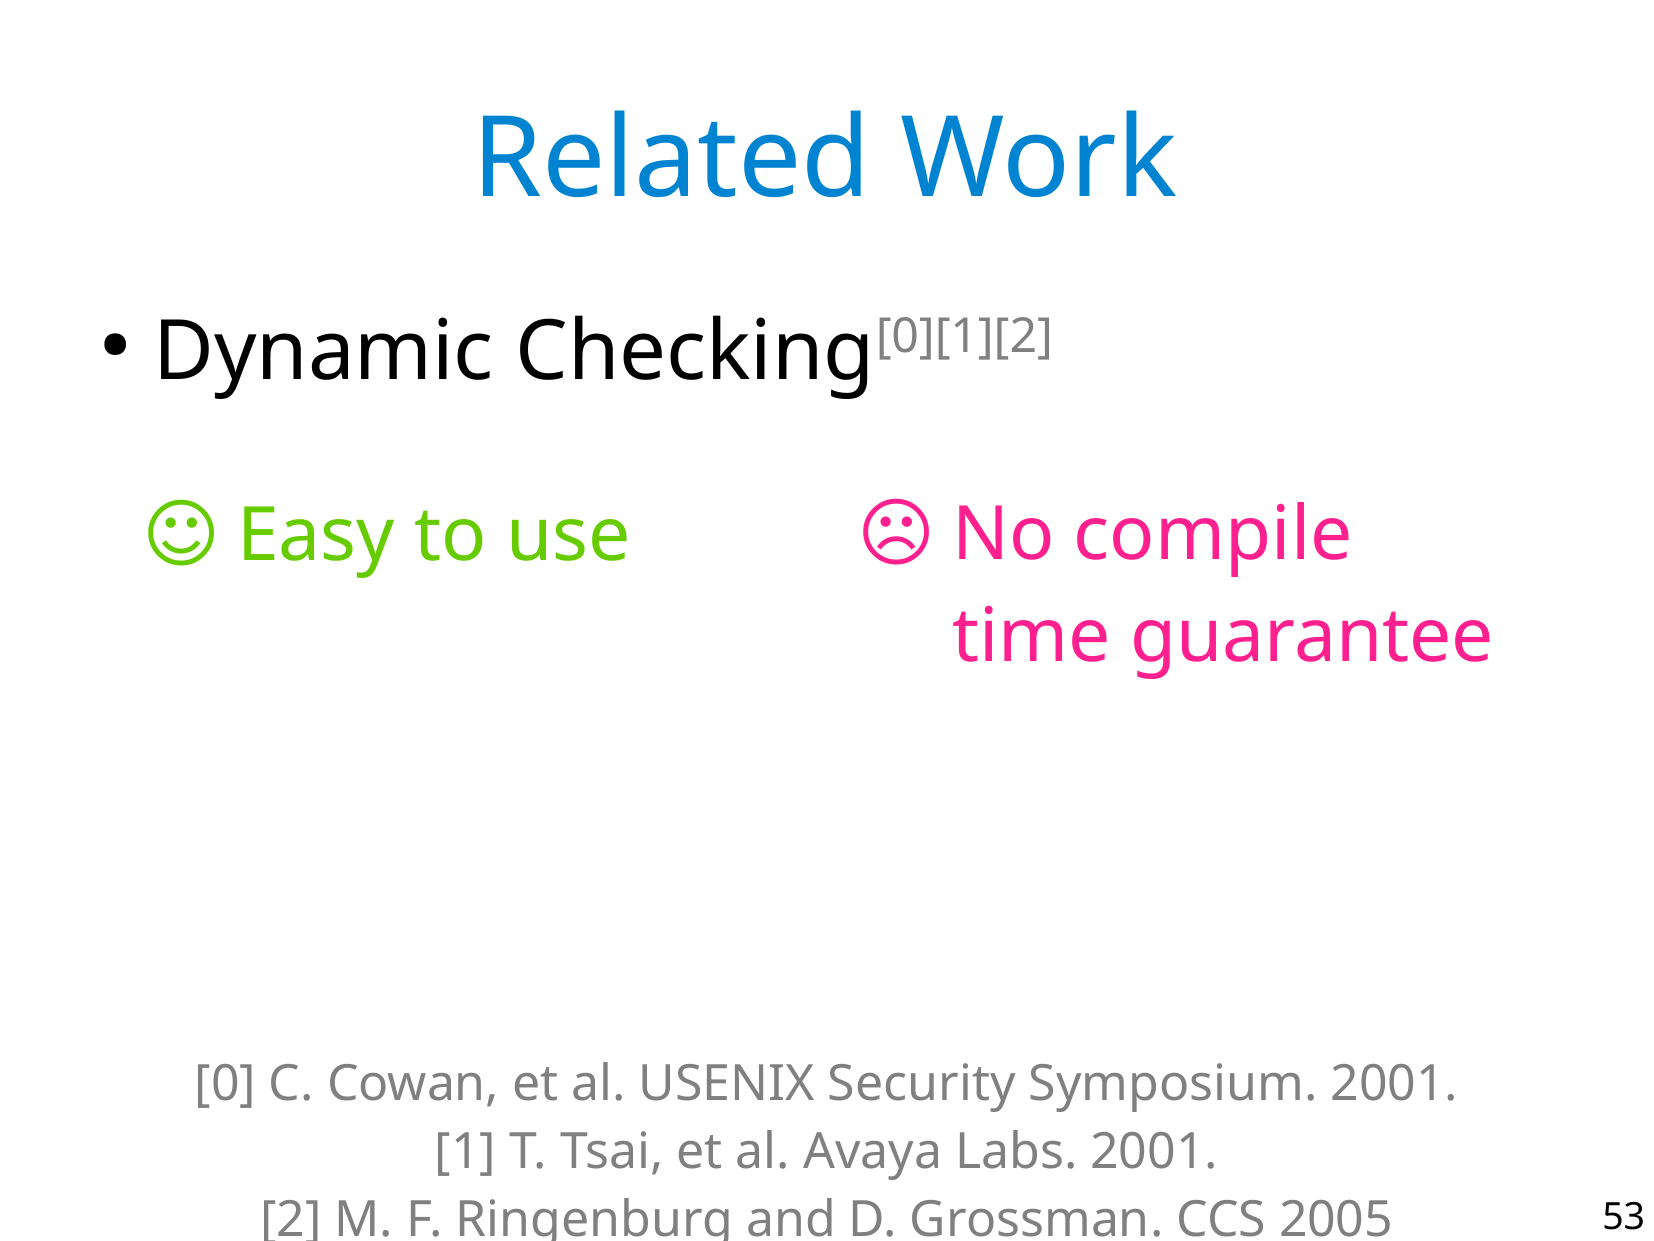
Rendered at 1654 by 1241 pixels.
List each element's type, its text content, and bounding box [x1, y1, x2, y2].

text_box ☺ [135, 473, 194, 573]
list Dynamic Checking[0][1][2] [82, 290, 1571, 1010]
text_box ☹ [849, 472, 908, 572]
title [0] C. Cowan, et al. USENIX Security Symposium. 2001. [1] T. Tsai, et al. Avaya Labs. 2001. [2] M. F. Ringenburg and D. Grossman. CCS 2005 [0, 1065, 1654, 1234]
title Related Work [60, 49, 1591, 257]
text_box Easy to use [194, 473, 624, 573]
text_box No compile time guarantee [908, 472, 1574, 683]
